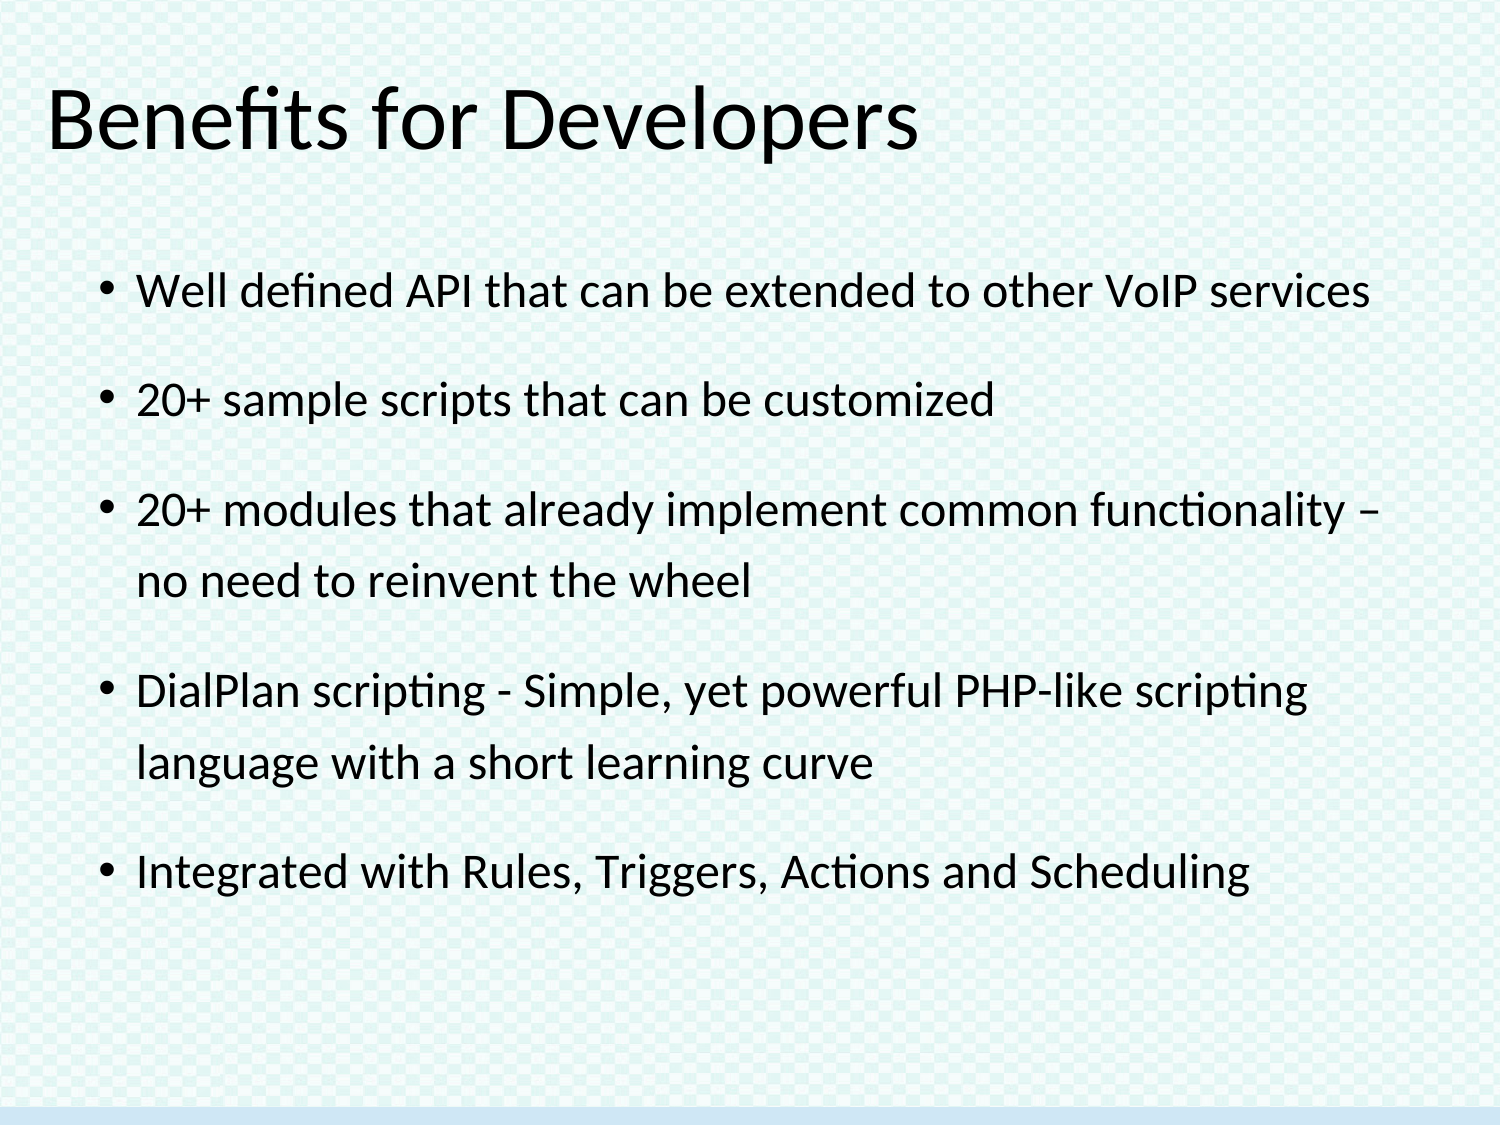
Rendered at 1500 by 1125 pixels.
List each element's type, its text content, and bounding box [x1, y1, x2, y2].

list Well defined API that can be extended to other VoIP services 20+ sample scripts that can be customized 20+ modules that already implement common functionality – no need to reinvent the wheel DialPlan scripting - Simple, yet powerful PHP-like scripting language with a short learning curve Integrated with Rules, Triggers, Actions and Scheduling [83, 237, 1438, 922]
title Benefits for Developers [31, 37, 1463, 190]
picture [0, 0, 1500, 1107]
